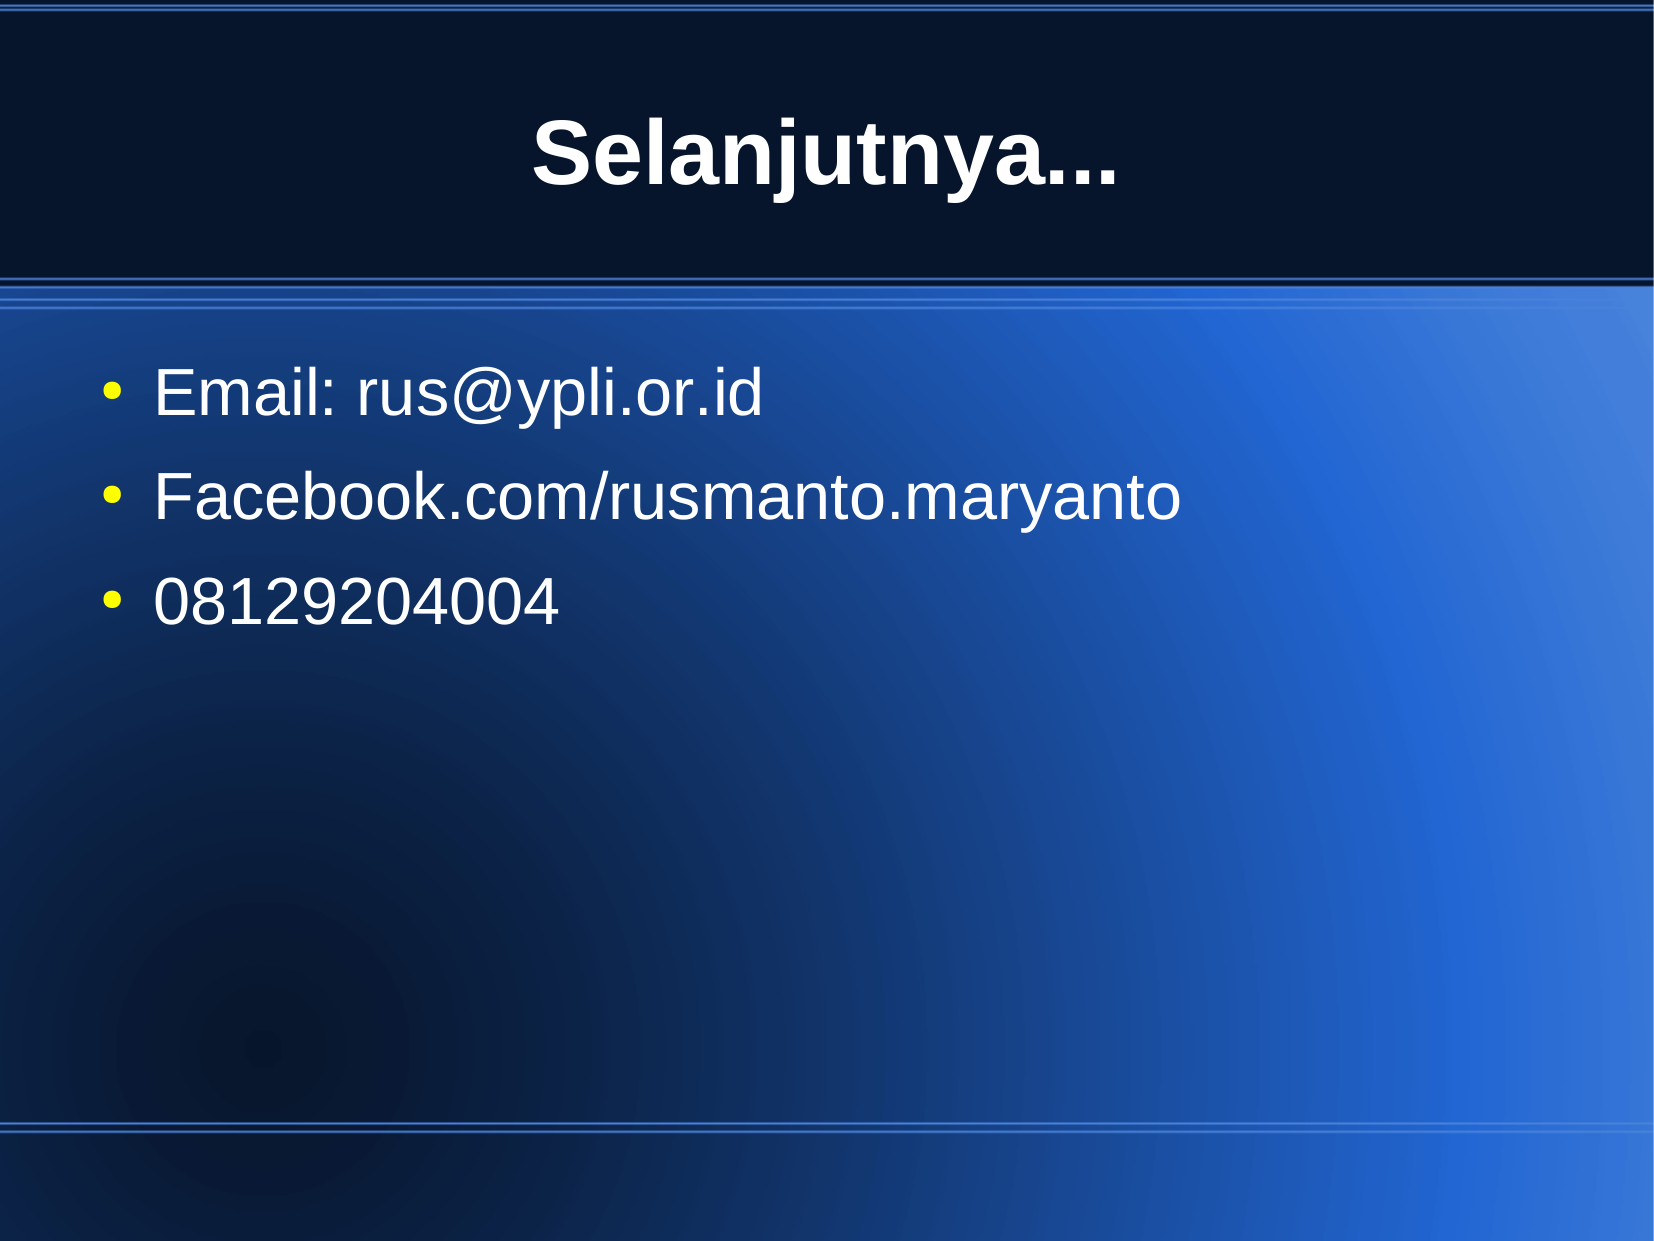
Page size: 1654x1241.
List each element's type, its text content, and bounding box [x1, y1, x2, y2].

list Email: rus@ypli.or.id Facebook.com/rusmanto.maryanto 08129204004 [82, 355, 1571, 1159]
title Selanjutnya... [82, 56, 1571, 250]
picture [0, 0, 1654, 1241]
